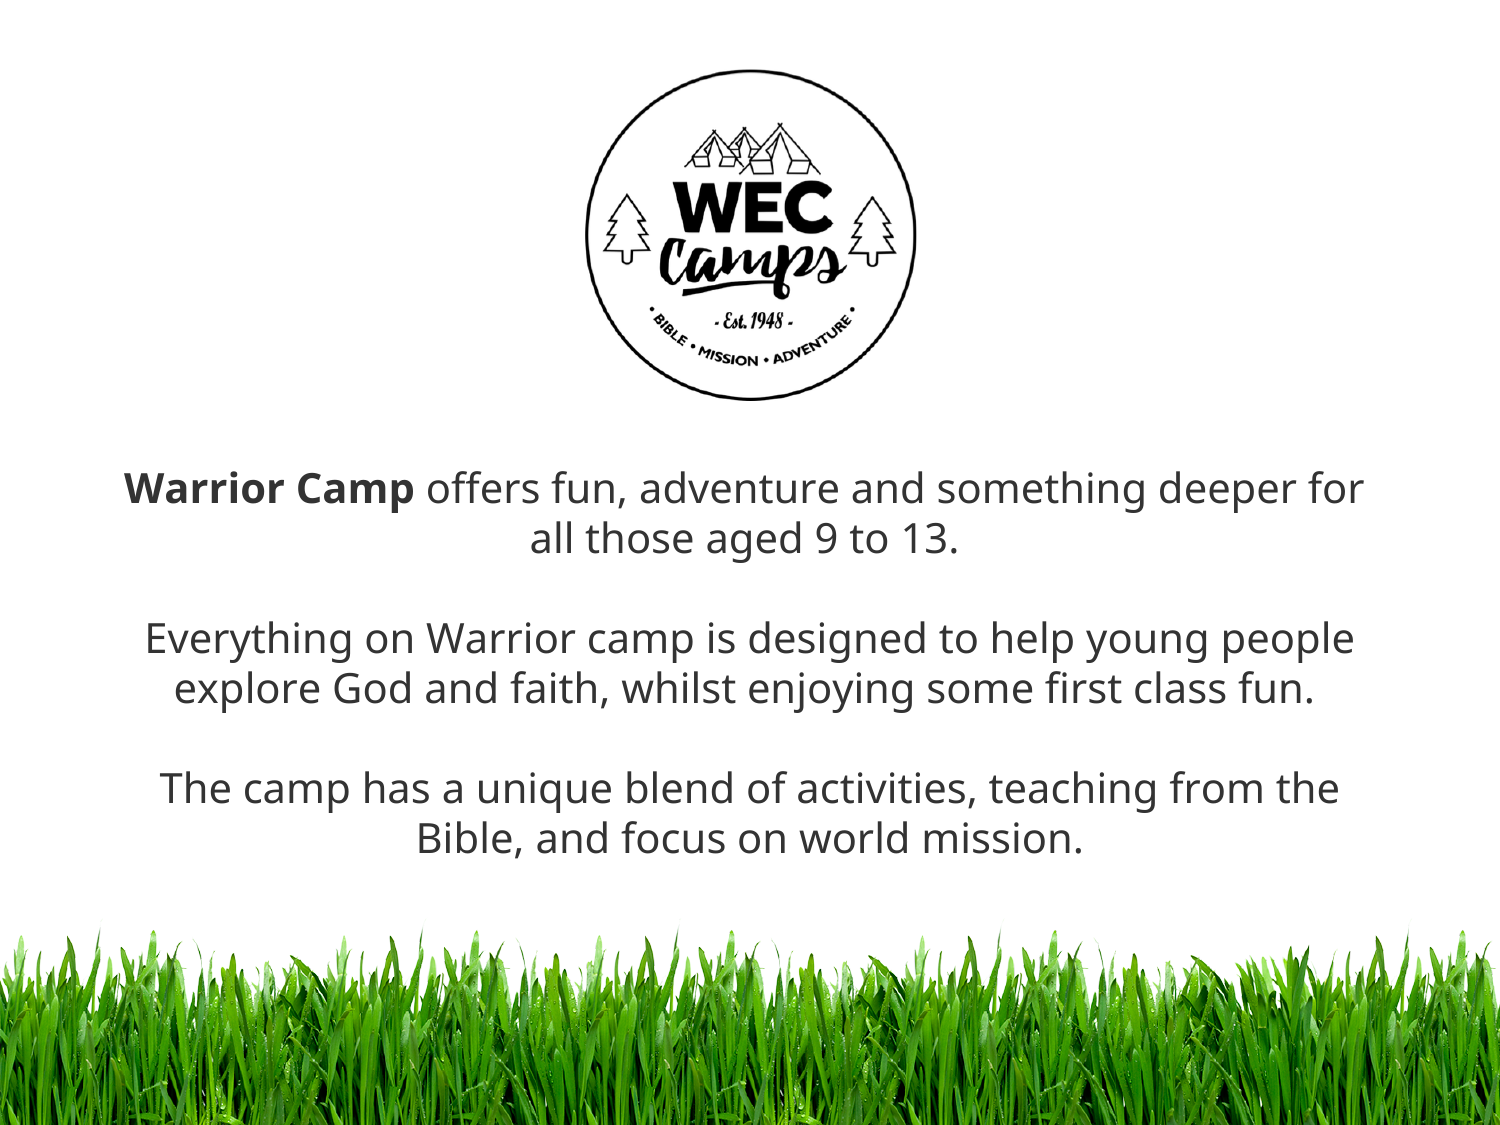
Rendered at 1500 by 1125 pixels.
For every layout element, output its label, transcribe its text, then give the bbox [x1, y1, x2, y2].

picture [583, 68, 917, 402]
text_box Warrior Camp offers fun, adventure and something deeper for all those aged 9 to 13. Everything on Warrior camp is designed to help young people explore God and faith, whilst enjoying some first class fun. The camp has a unique blend of activities, teaching from the Bible, and focus on world mission. [94, 454, 1406, 870]
picture [0, 908, 1500, 1125]
